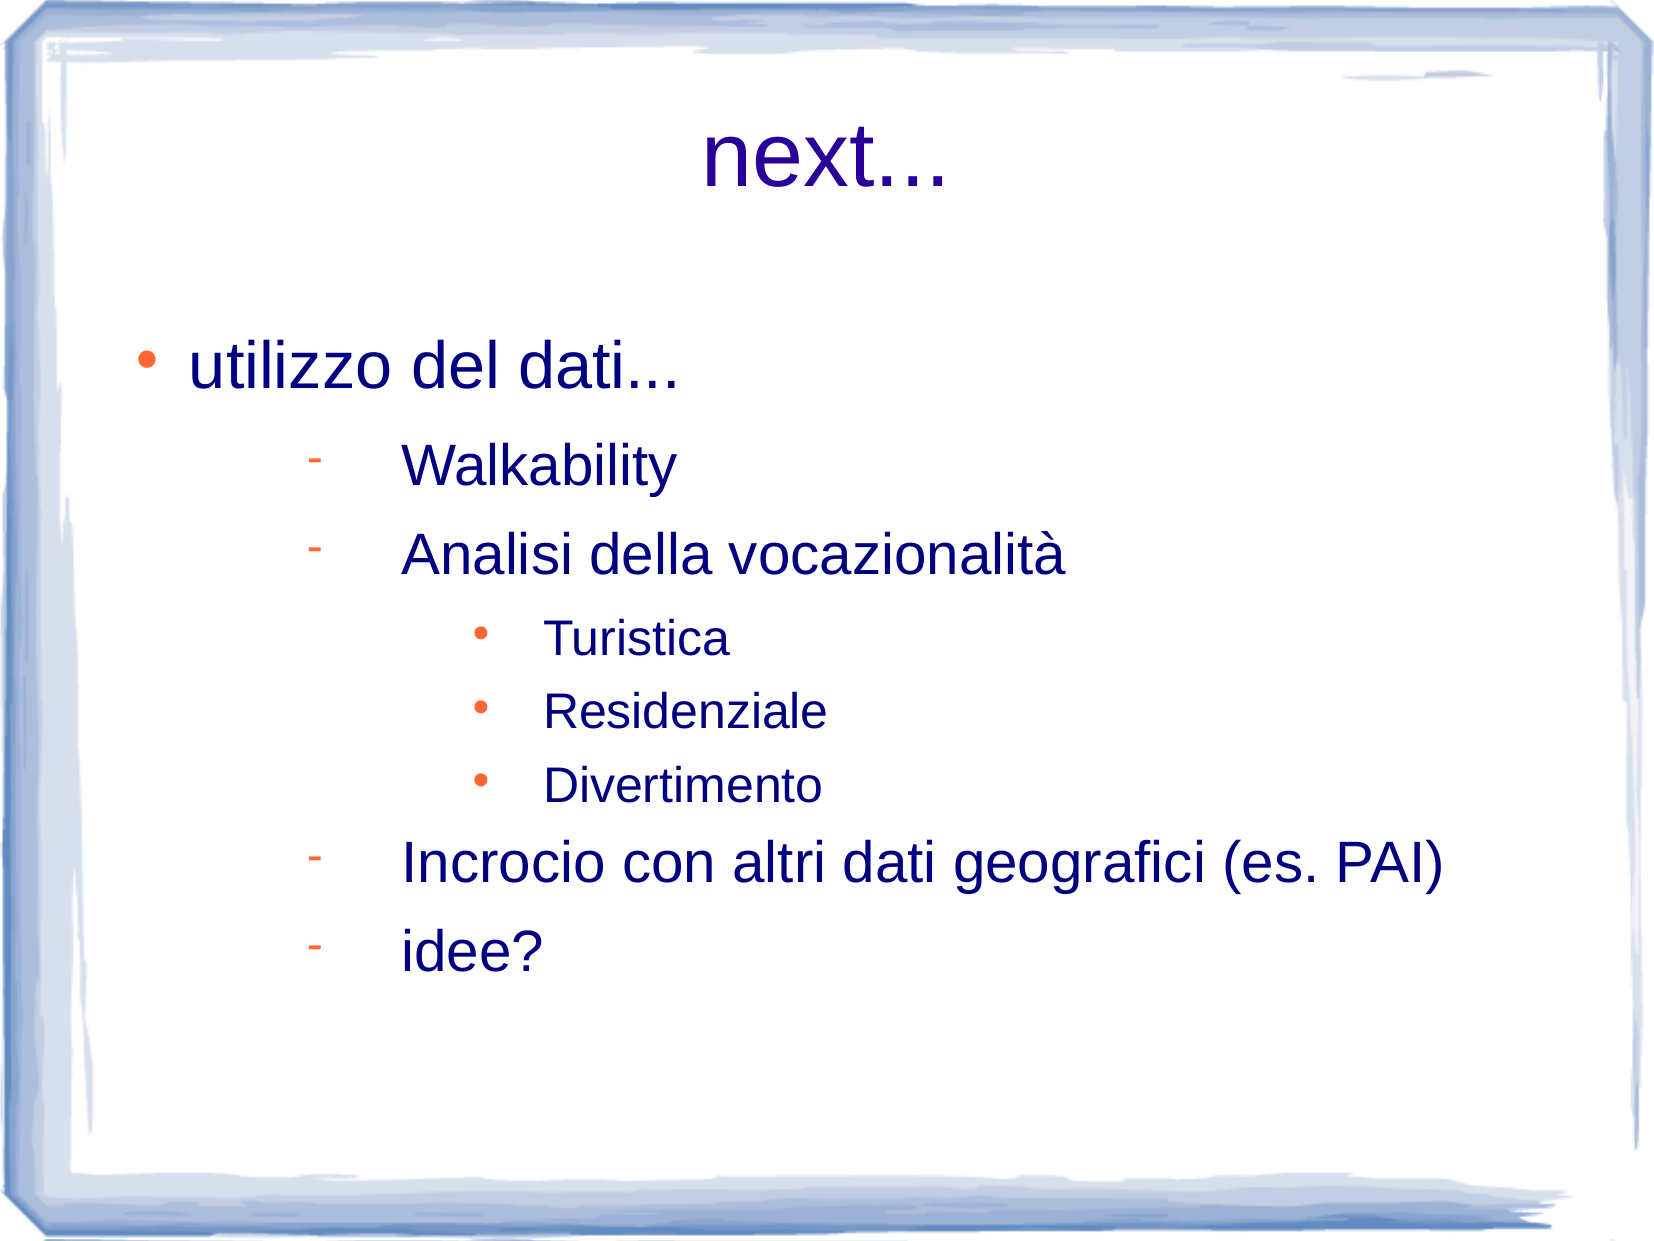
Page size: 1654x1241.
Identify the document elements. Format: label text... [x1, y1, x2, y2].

title next... [82, 56, 1571, 249]
picture [0, 0, 1654, 1241]
list utilizzo del dati... Walkability Analisi della vocazionalità Turistica Residenziale Divertimento Incrocio con altri dati geografici (es. PAI) idee? [118, 324, 1571, 1129]
